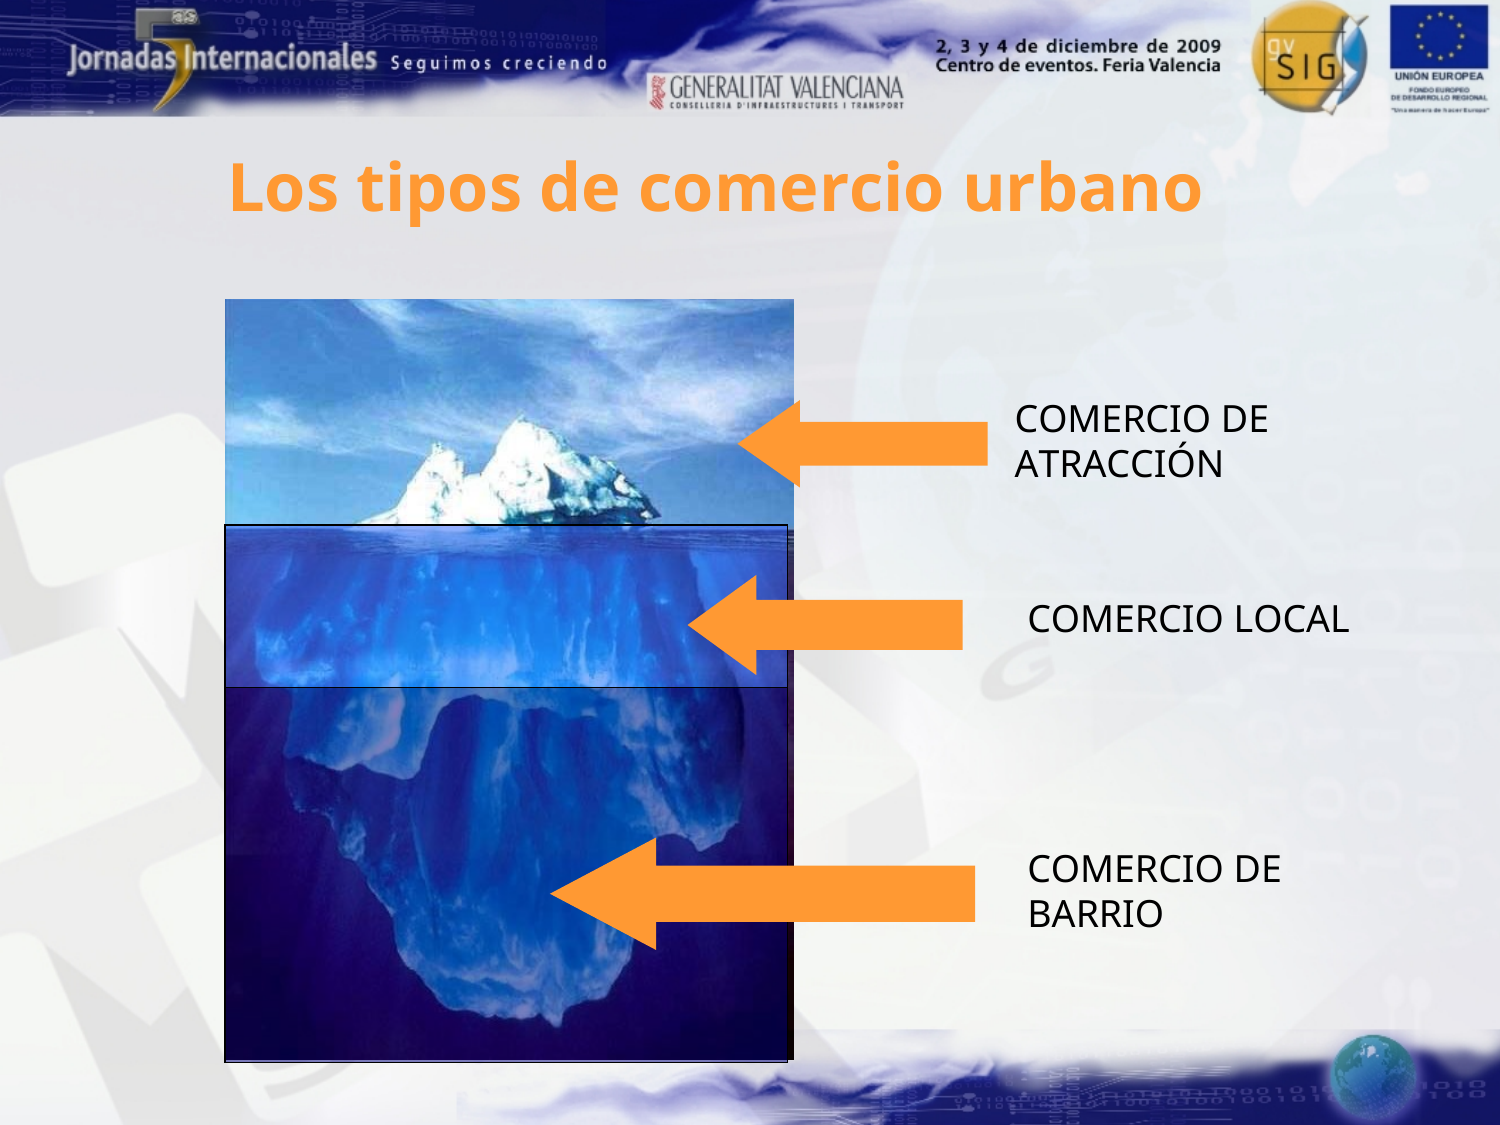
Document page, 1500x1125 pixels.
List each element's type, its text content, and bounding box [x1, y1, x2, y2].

text_box Los tipos de comercio urbano [212, 137, 1488, 263]
text_box COMERCIO DE BARRIO [1012, 837, 1413, 943]
picture [0, 0, 1500, 1125]
text_box [737, 399, 988, 488]
text_box COMERCIO LOCAL [1012, 587, 1450, 648]
text_box [224, 525, 976, 1063]
text_box COMERCIO DE ATRACCIÓN [999, 387, 1500, 493]
